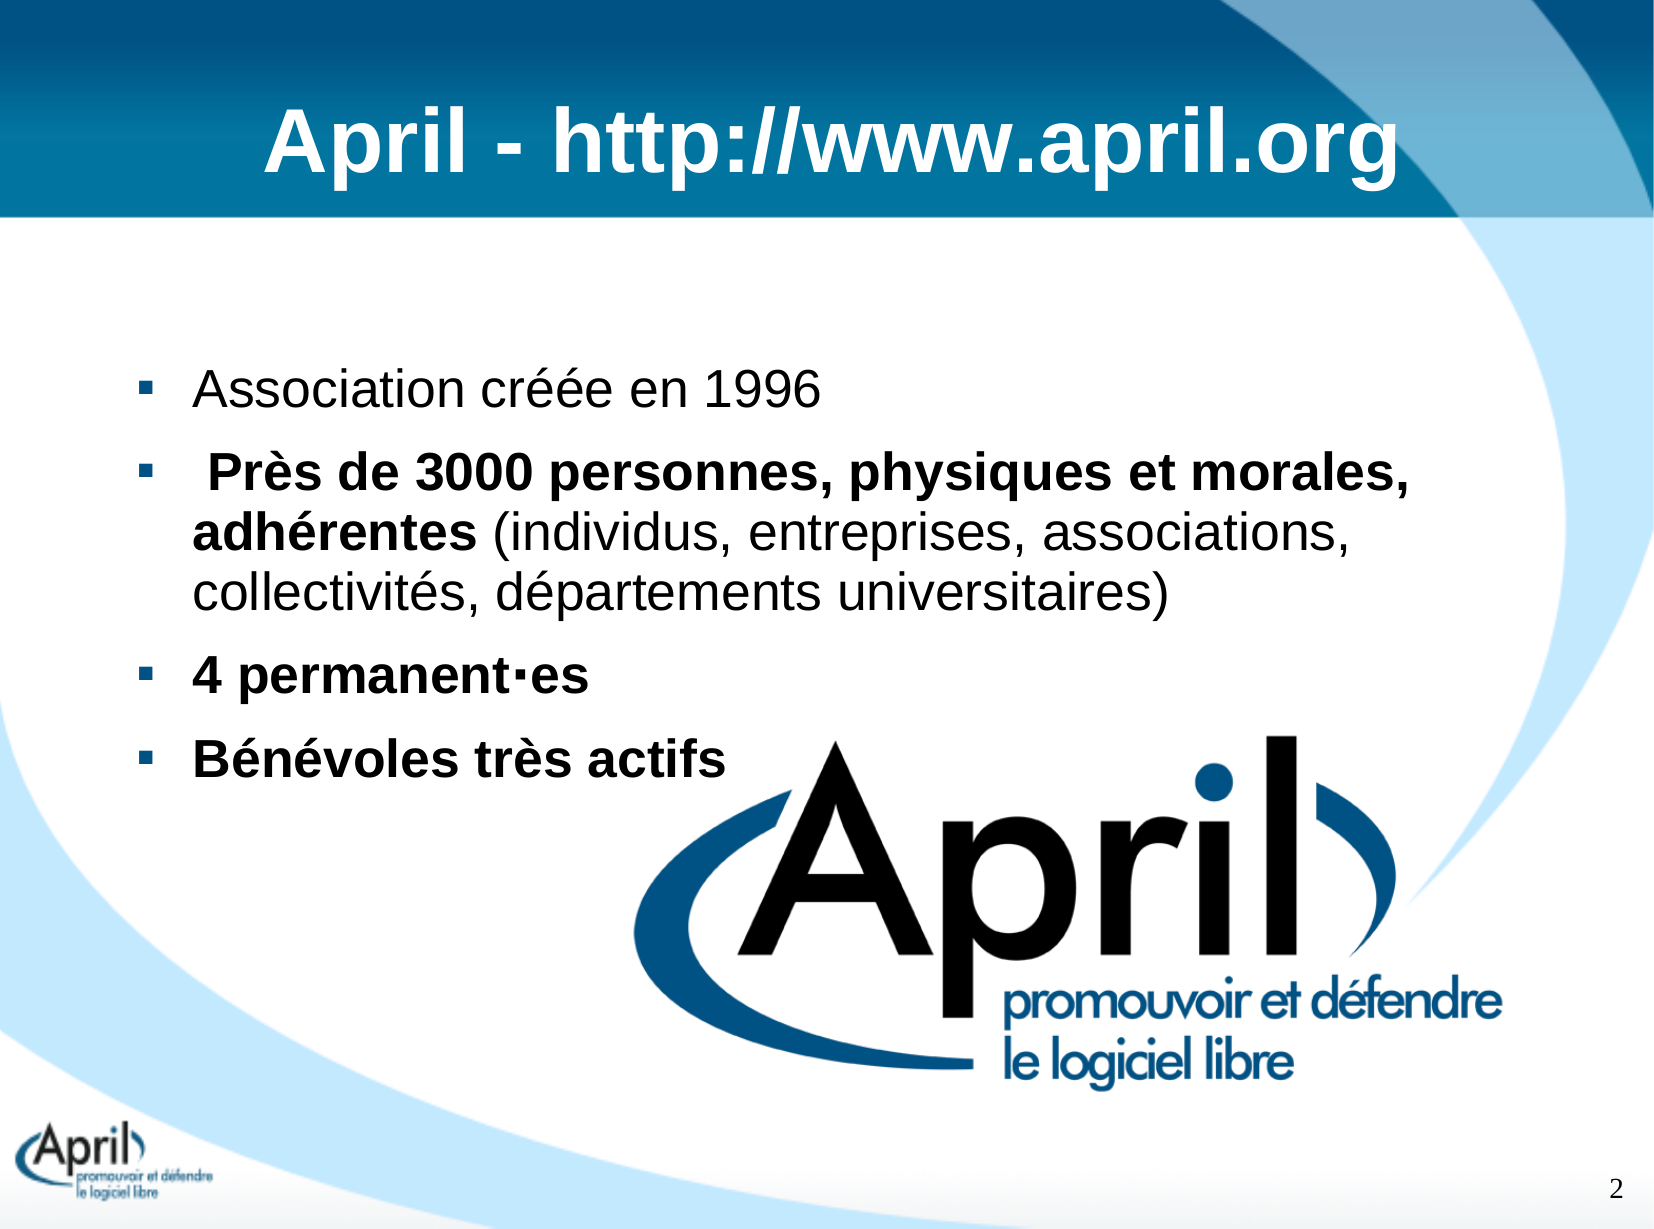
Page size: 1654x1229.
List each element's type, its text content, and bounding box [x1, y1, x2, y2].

picture [0, 0, 1654, 1229]
title April - http://www.april.org [126, 37, 1539, 244]
list Association créée en 1996 Près de 3000 personnes, physiques et morales, adhérentes (individus, entreprises, associations, collectivités, départements universitaires) 4 permanent⋅es Bénévoles très actifs [121, 358, 1534, 1133]
